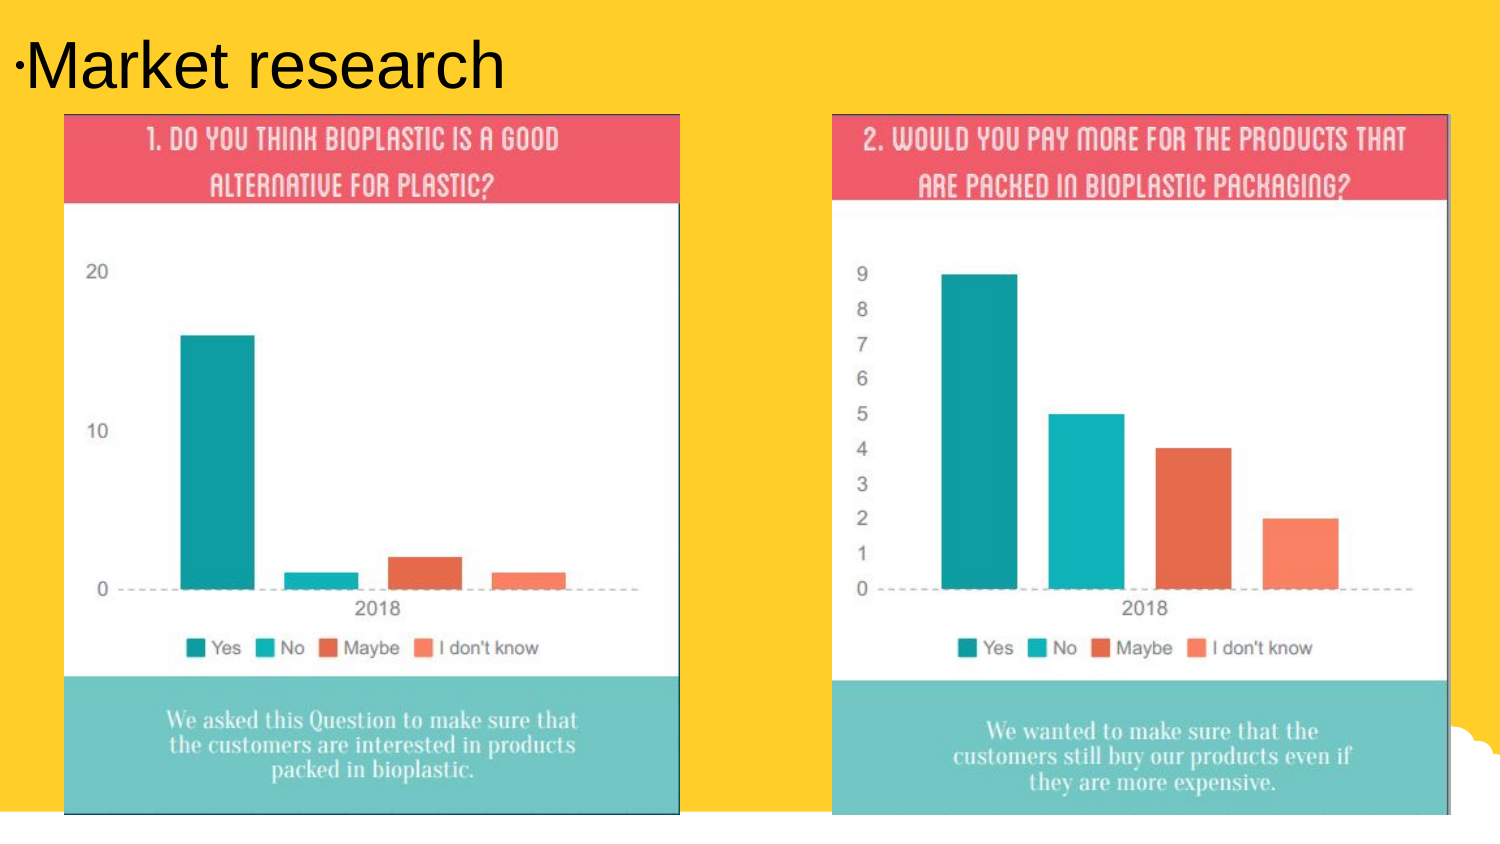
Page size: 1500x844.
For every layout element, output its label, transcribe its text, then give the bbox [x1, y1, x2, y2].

picture [832, 114, 1451, 815]
list Market research [0, 20, 1500, 115]
picture [64, 114, 680, 815]
